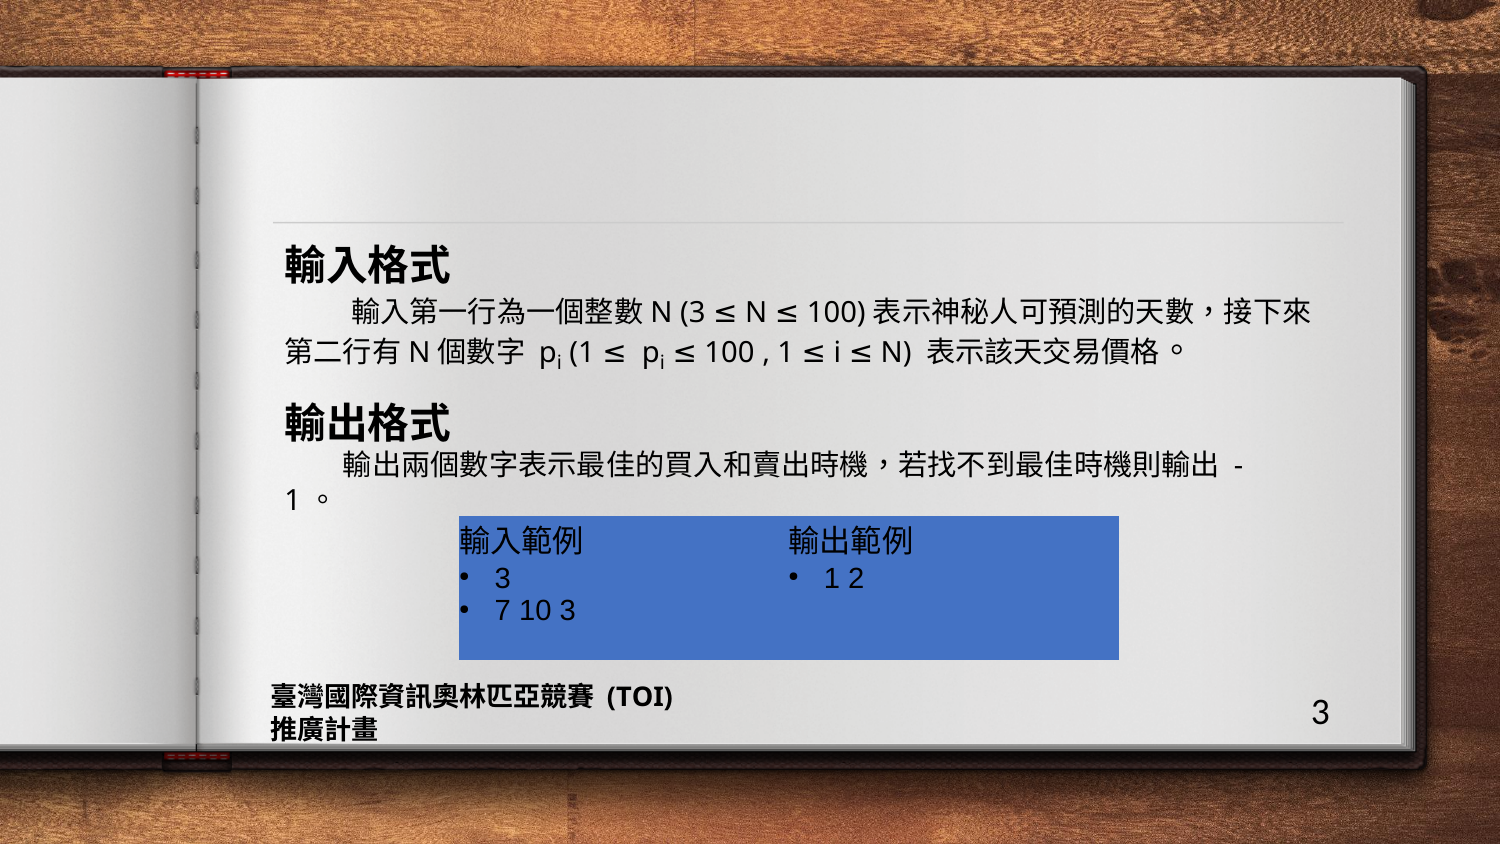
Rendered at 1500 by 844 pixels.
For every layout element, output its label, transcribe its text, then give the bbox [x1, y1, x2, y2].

text_box 輸入格式 輸入第一行為一個整數N (3 ≤ N ≤ 100)表示神秘人可預測的天數，接下來第二行有N個數字 pi (1 ≤ pi ≤ 100 , 1 ≤ i ≤ N) 表示該天交易價格。 [269, 232, 1341, 400]
text_box [1295, 672, 1386, 737]
table_header 輸出範例 1 2 [788, 516, 1119, 660]
text_box 輸出格式 輸出兩個數字表示最佳的買入和賣出時機，若找不到最佳時機則輸出 -1。 [269, 389, 1309, 527]
table_header 輸入範例 3 7 10 3 [459, 516, 788, 660]
